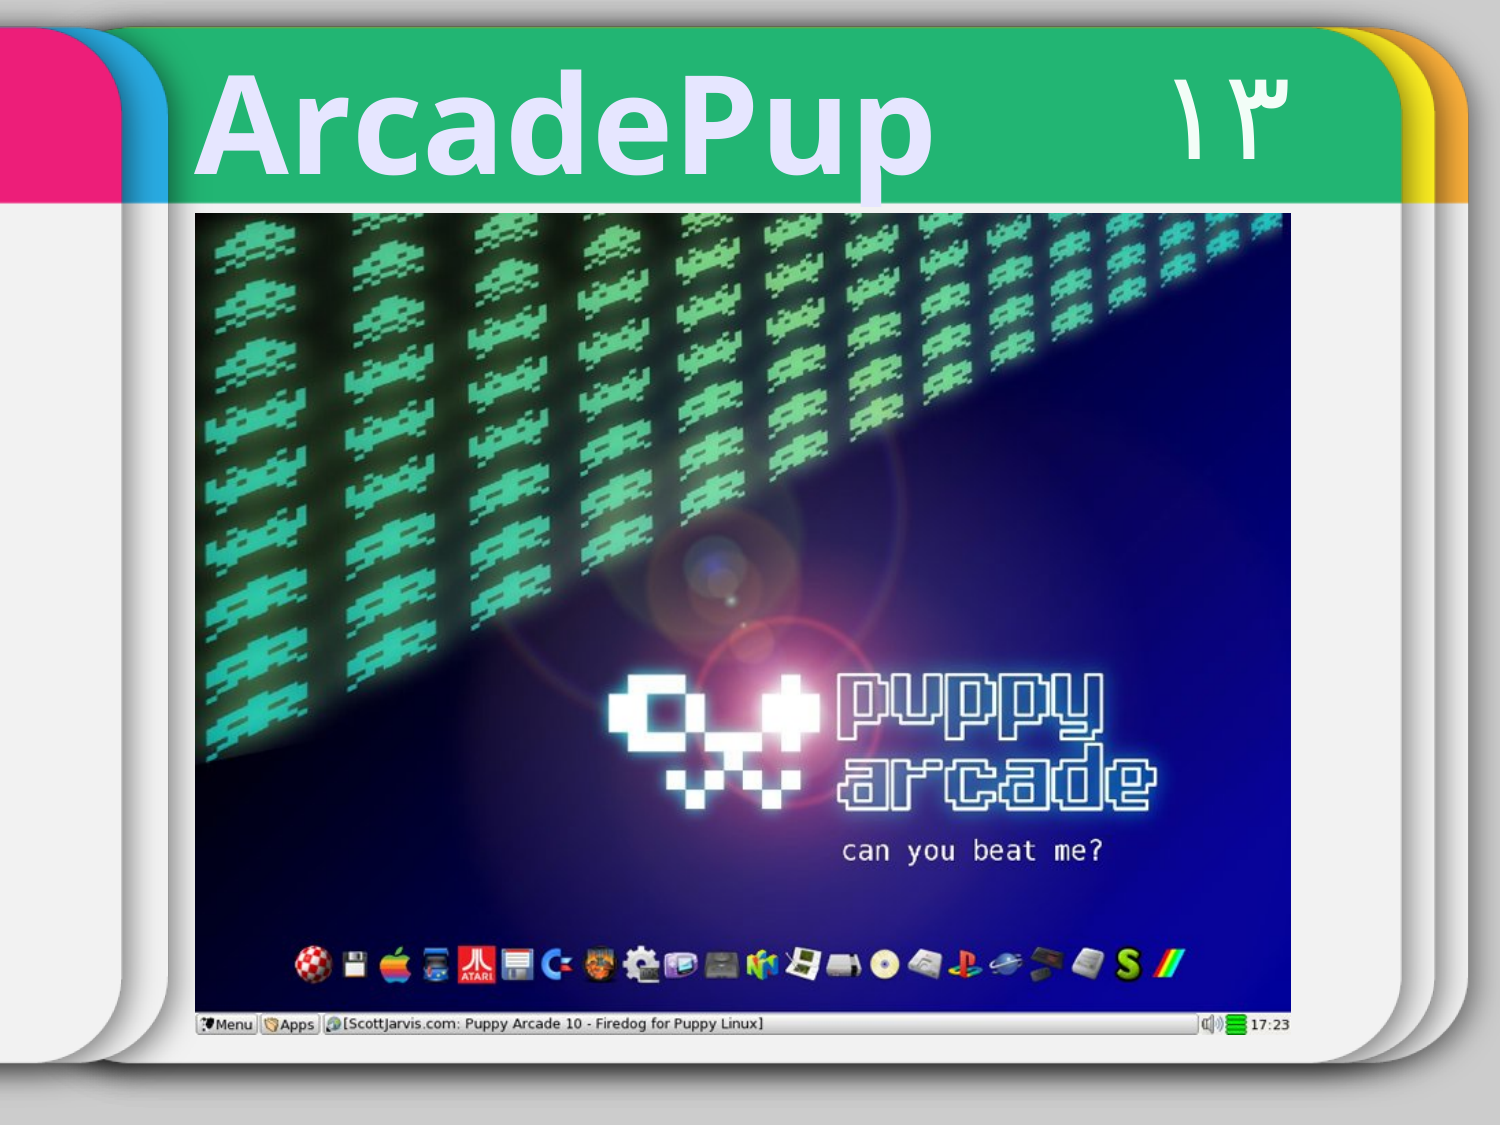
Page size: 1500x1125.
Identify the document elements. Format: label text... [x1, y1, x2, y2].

text_box ArcadePup [180, 29, 991, 210]
picture [0, 0, 1500, 1125]
text_box ۱۳ [1137, 27, 1313, 193]
